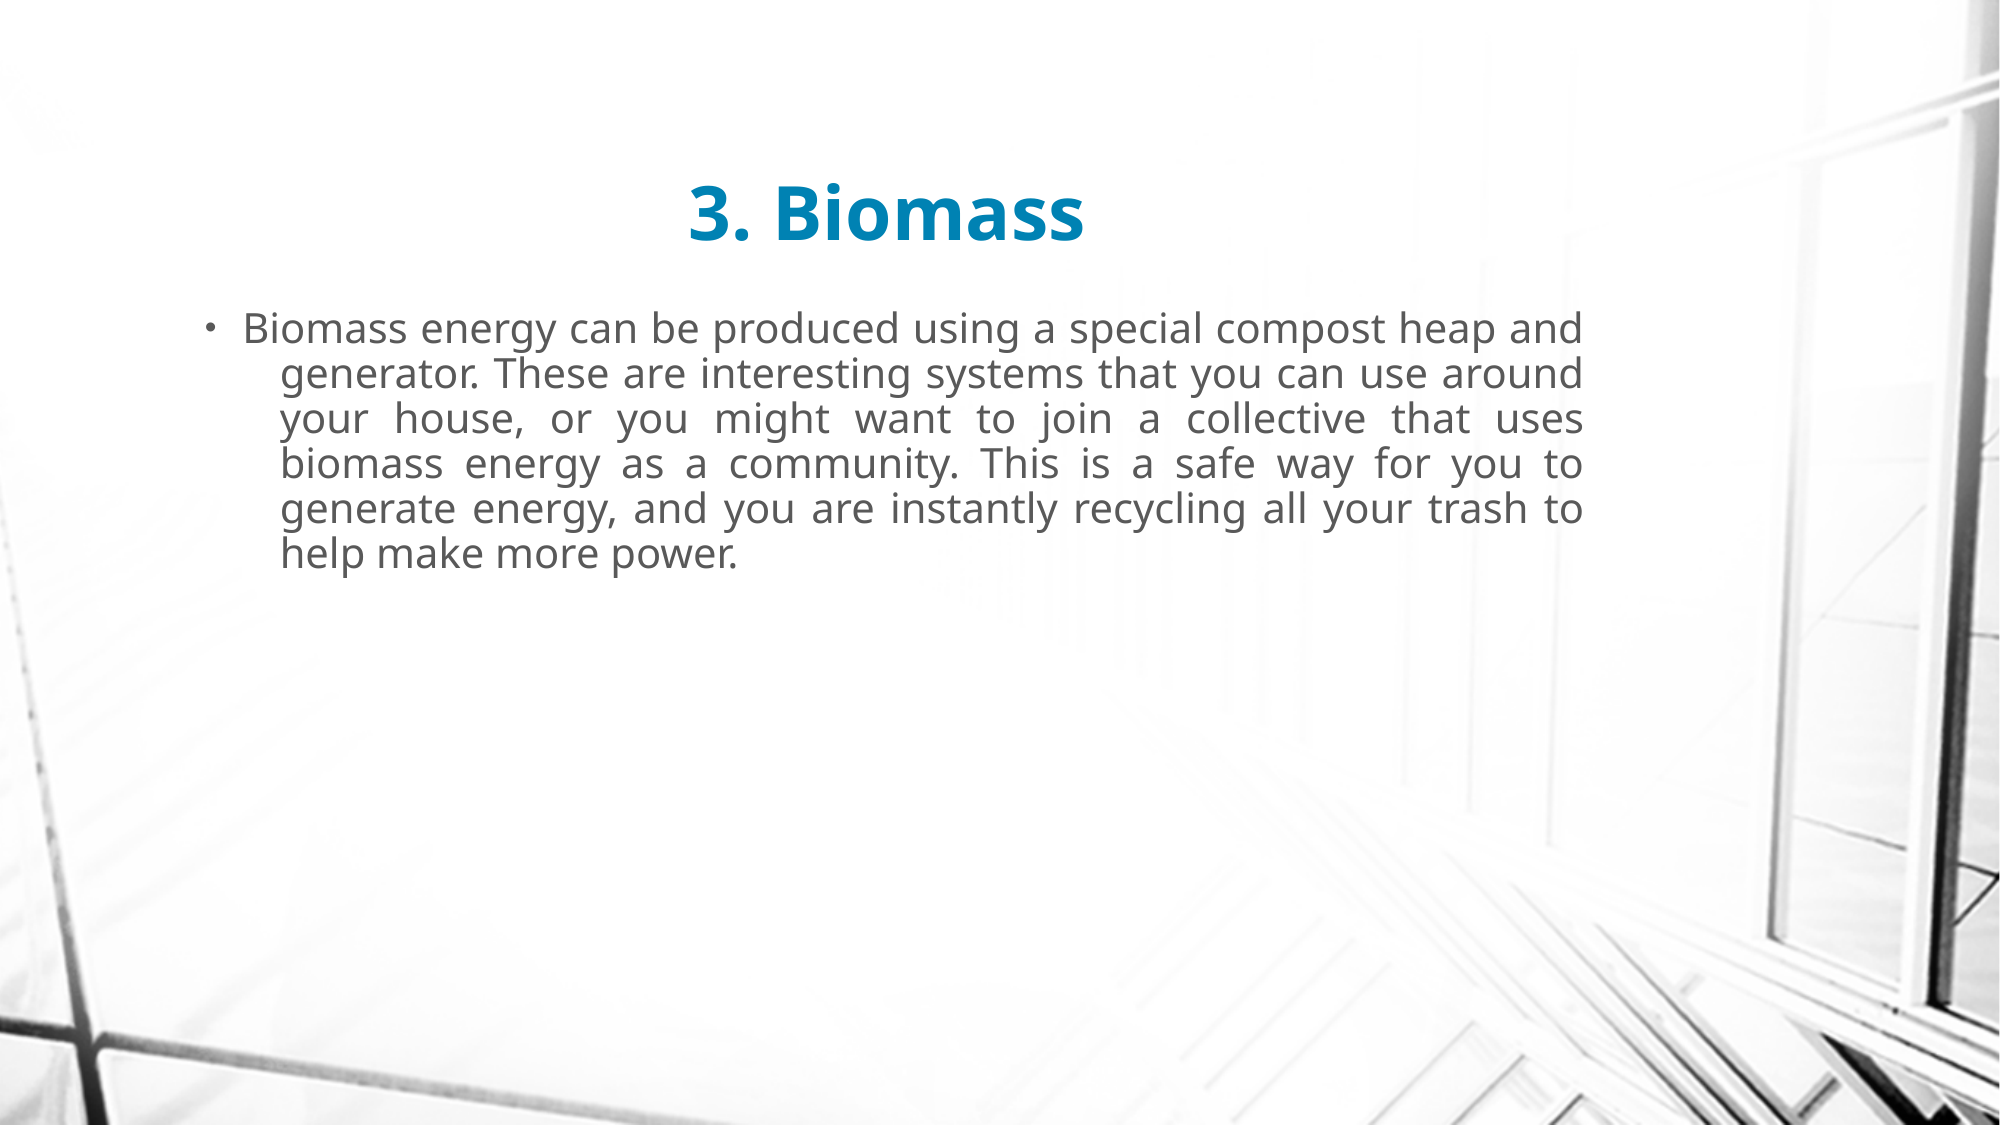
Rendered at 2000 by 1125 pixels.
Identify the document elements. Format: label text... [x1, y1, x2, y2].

list Biomass energy can be produced using a special compost heap and generator. These are interesting systems that you can use around your house, or you might want to join a collective that uses biomass energy as a community. This is a safe way for you to generate energy, and you are instantly recycling all your trash to help make more power. [174, 299, 1600, 988]
title 3. Biomass [174, 87, 1600, 263]
